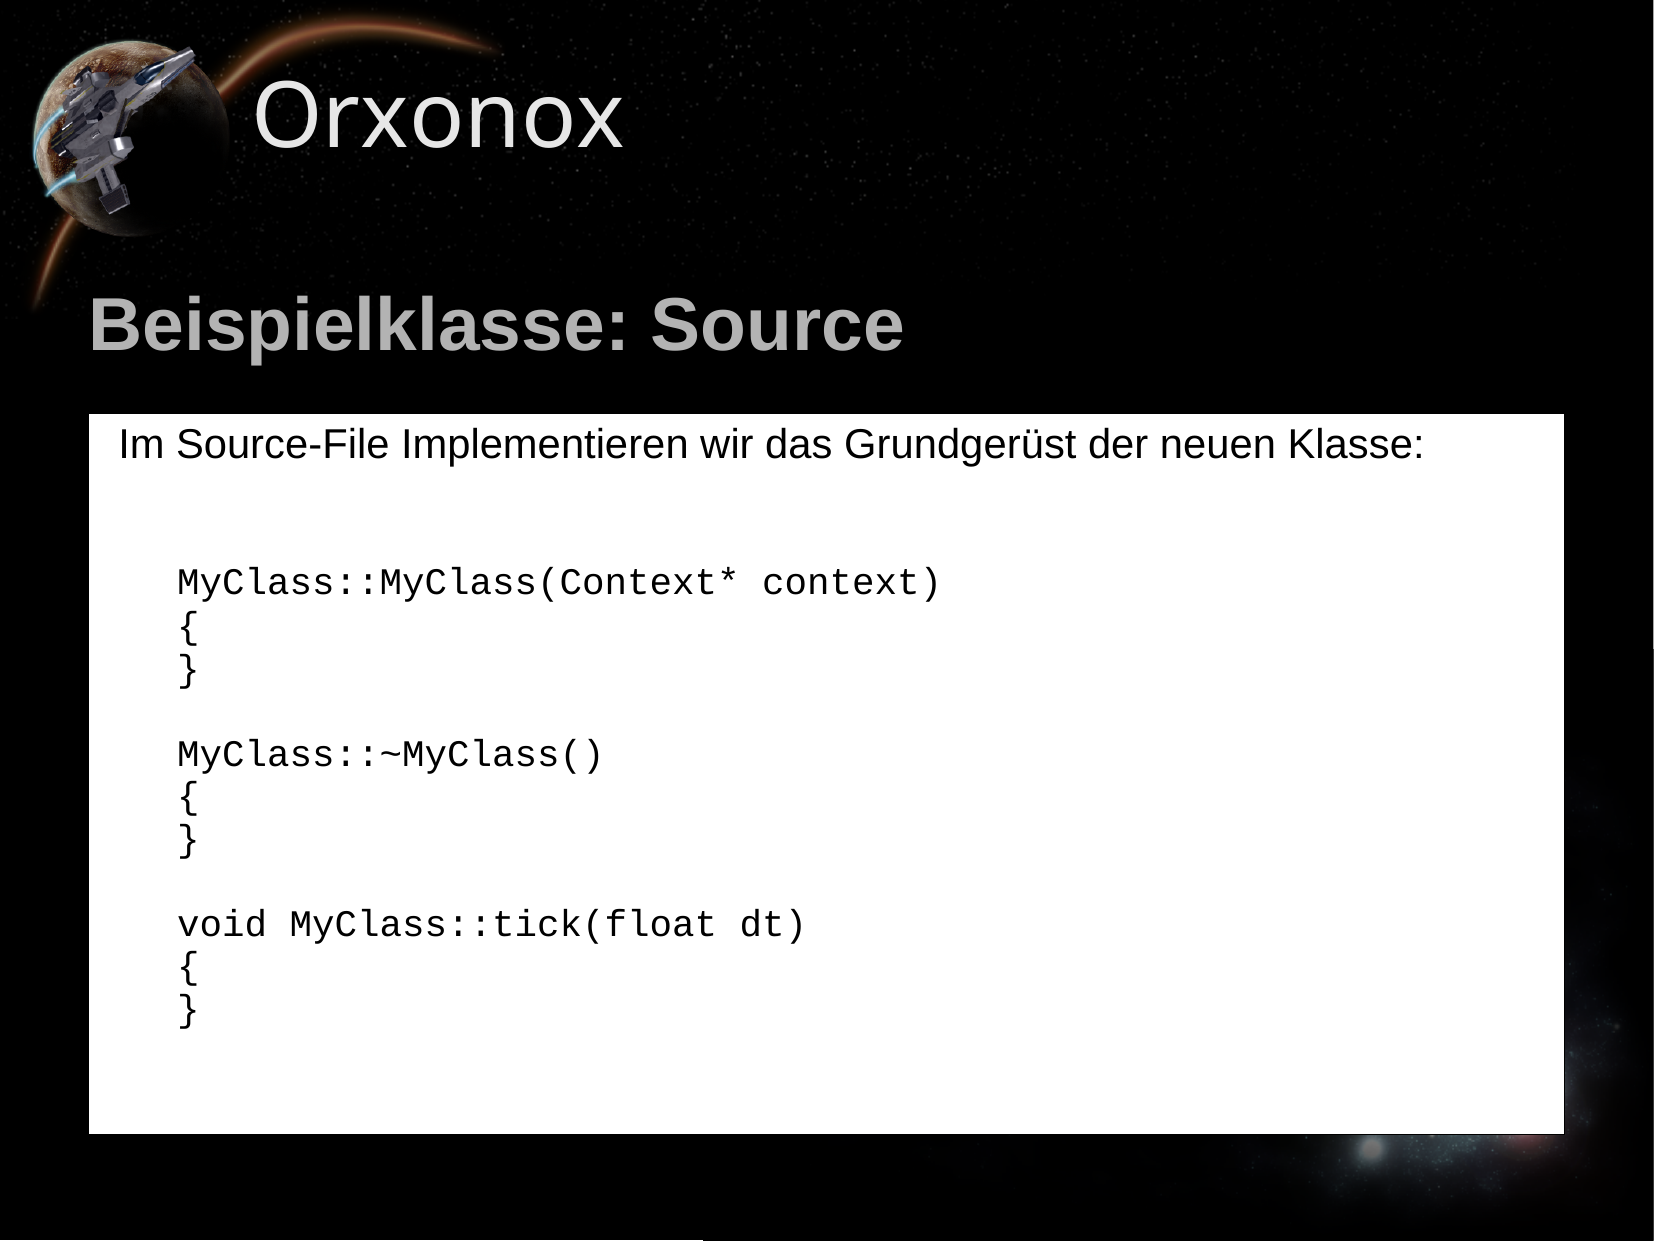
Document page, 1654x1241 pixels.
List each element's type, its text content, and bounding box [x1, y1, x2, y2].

title Beispielklasse: Source [88, 265, 1577, 384]
text_box Im Source-File Implementieren wir das Grundgerüst der neuen Klasse: MyClass::MyClass(Context* context) { } MyClass::~MyClass() { } void MyClass::tick(float dt) { } [88, 413, 1565, 1135]
picture [0, 0, 1607, 443]
picture [703, 649, 1654, 1241]
